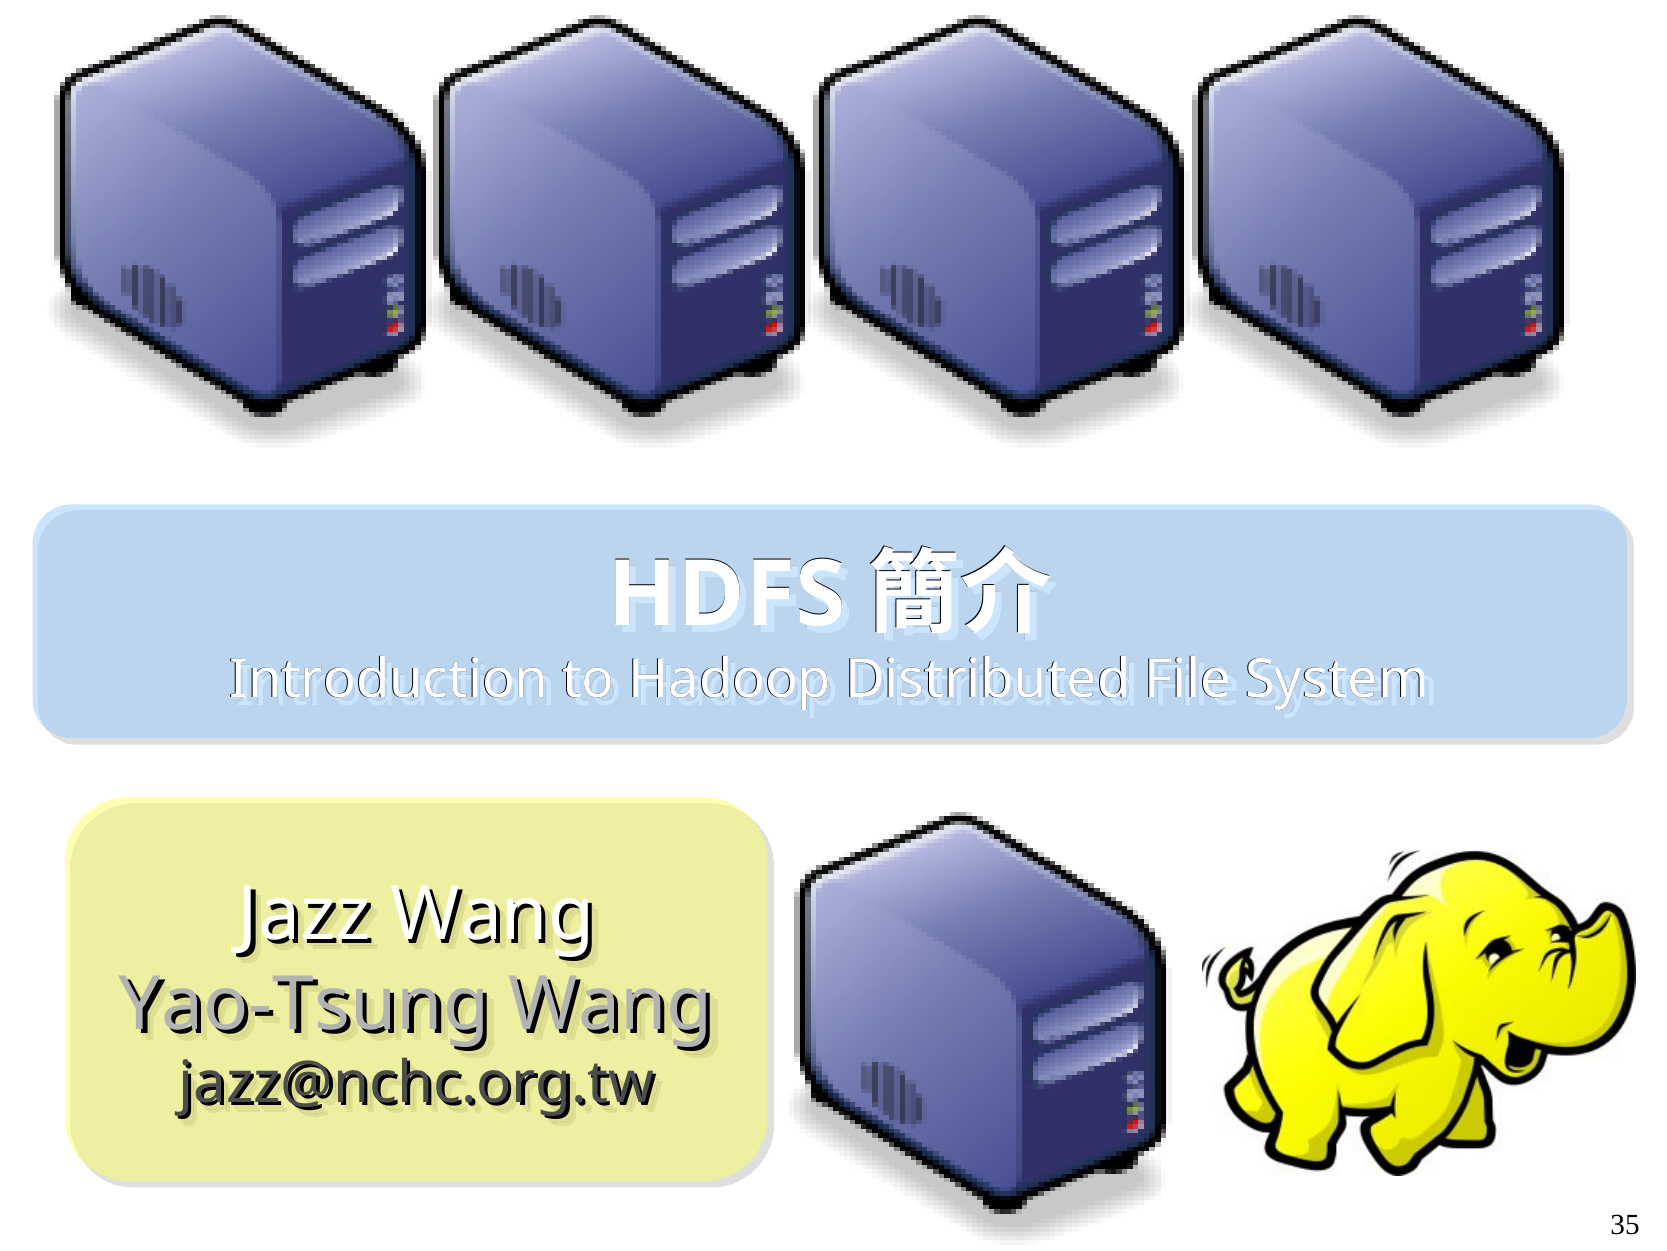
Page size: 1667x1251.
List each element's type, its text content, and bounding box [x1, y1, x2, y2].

picture [27, 2, 1609, 502]
text_box Jazz Wang Yao-Tsung Wang jazz@nchc.org.tw [64, 797, 767, 1182]
text_box HDFS簡介 Introduction to Hadoop Distributed File System [32, 504, 1628, 739]
picture [767, 799, 1636, 1249]
